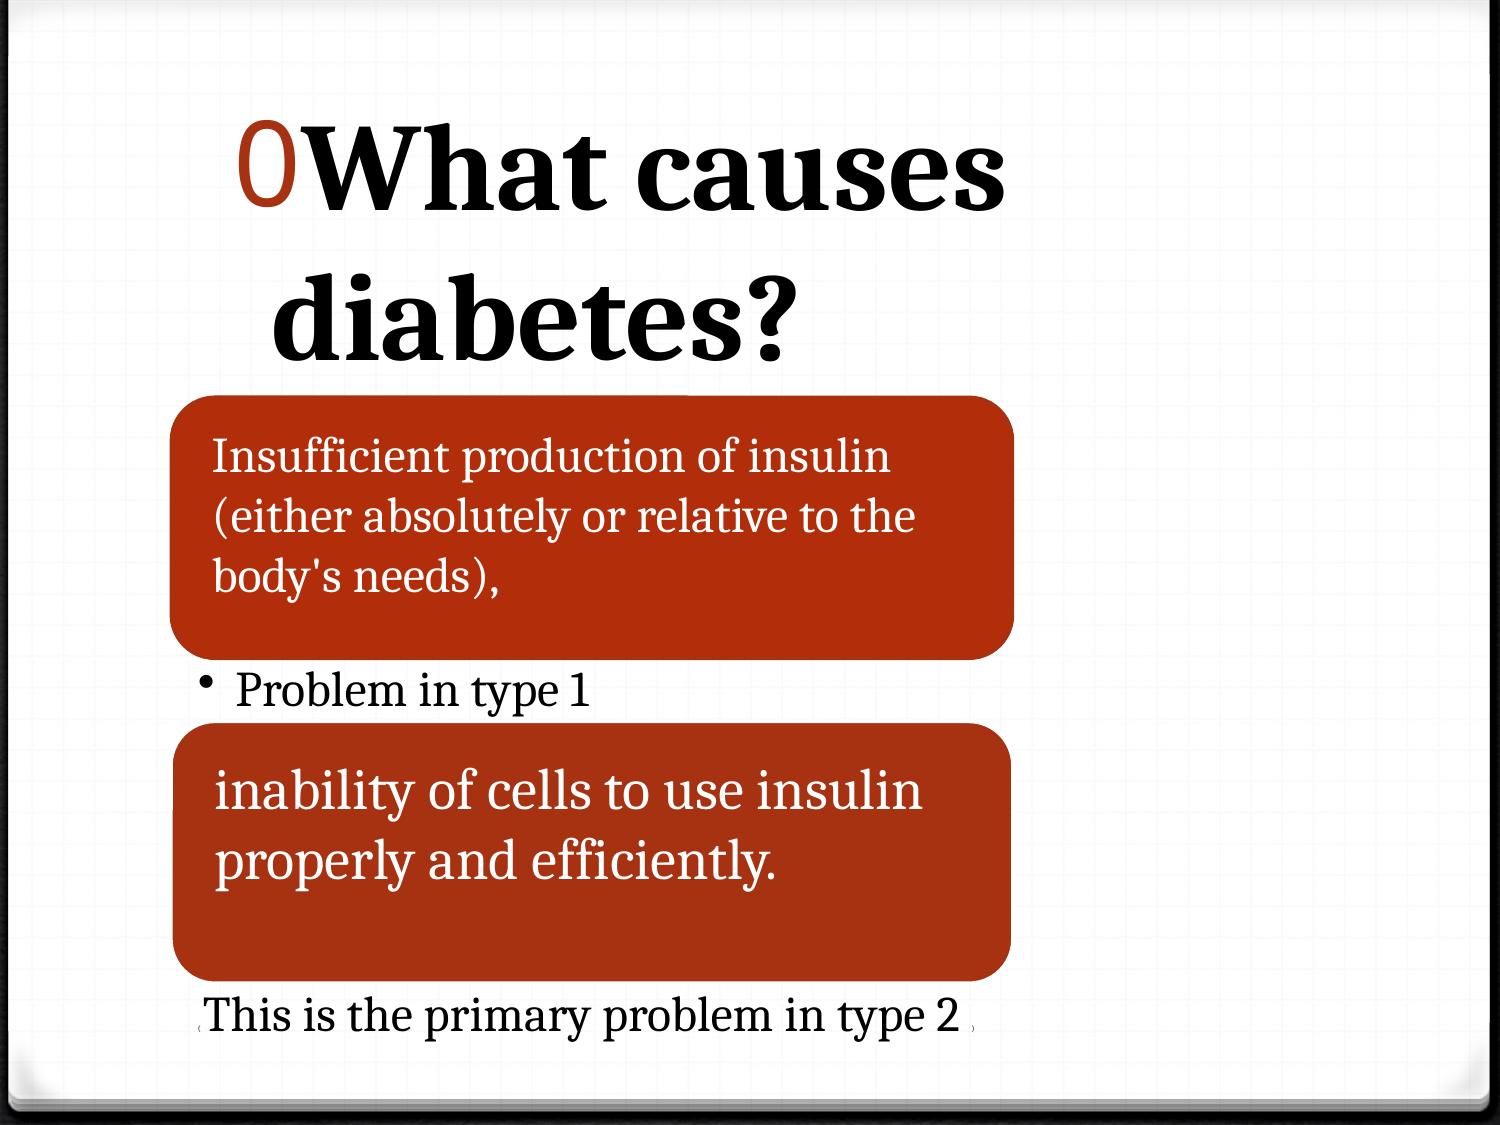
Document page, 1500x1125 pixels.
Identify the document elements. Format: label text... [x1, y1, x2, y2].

text_box Problem in type 1 [171, 658, 1013, 720]
text_box ( This is the primary problem in type 2 ) [171, 980, 1013, 1059]
text_box Insufficient production of insulin (either absolutely or relative to the body's needs), [171, 397, 1013, 658]
picture [0, 0, 1500, 1125]
text_box inability of cells to use insulin properly and efficiently. [171, 721, 1013, 980]
list What causes diabetes? [218, 78, 1444, 325]
